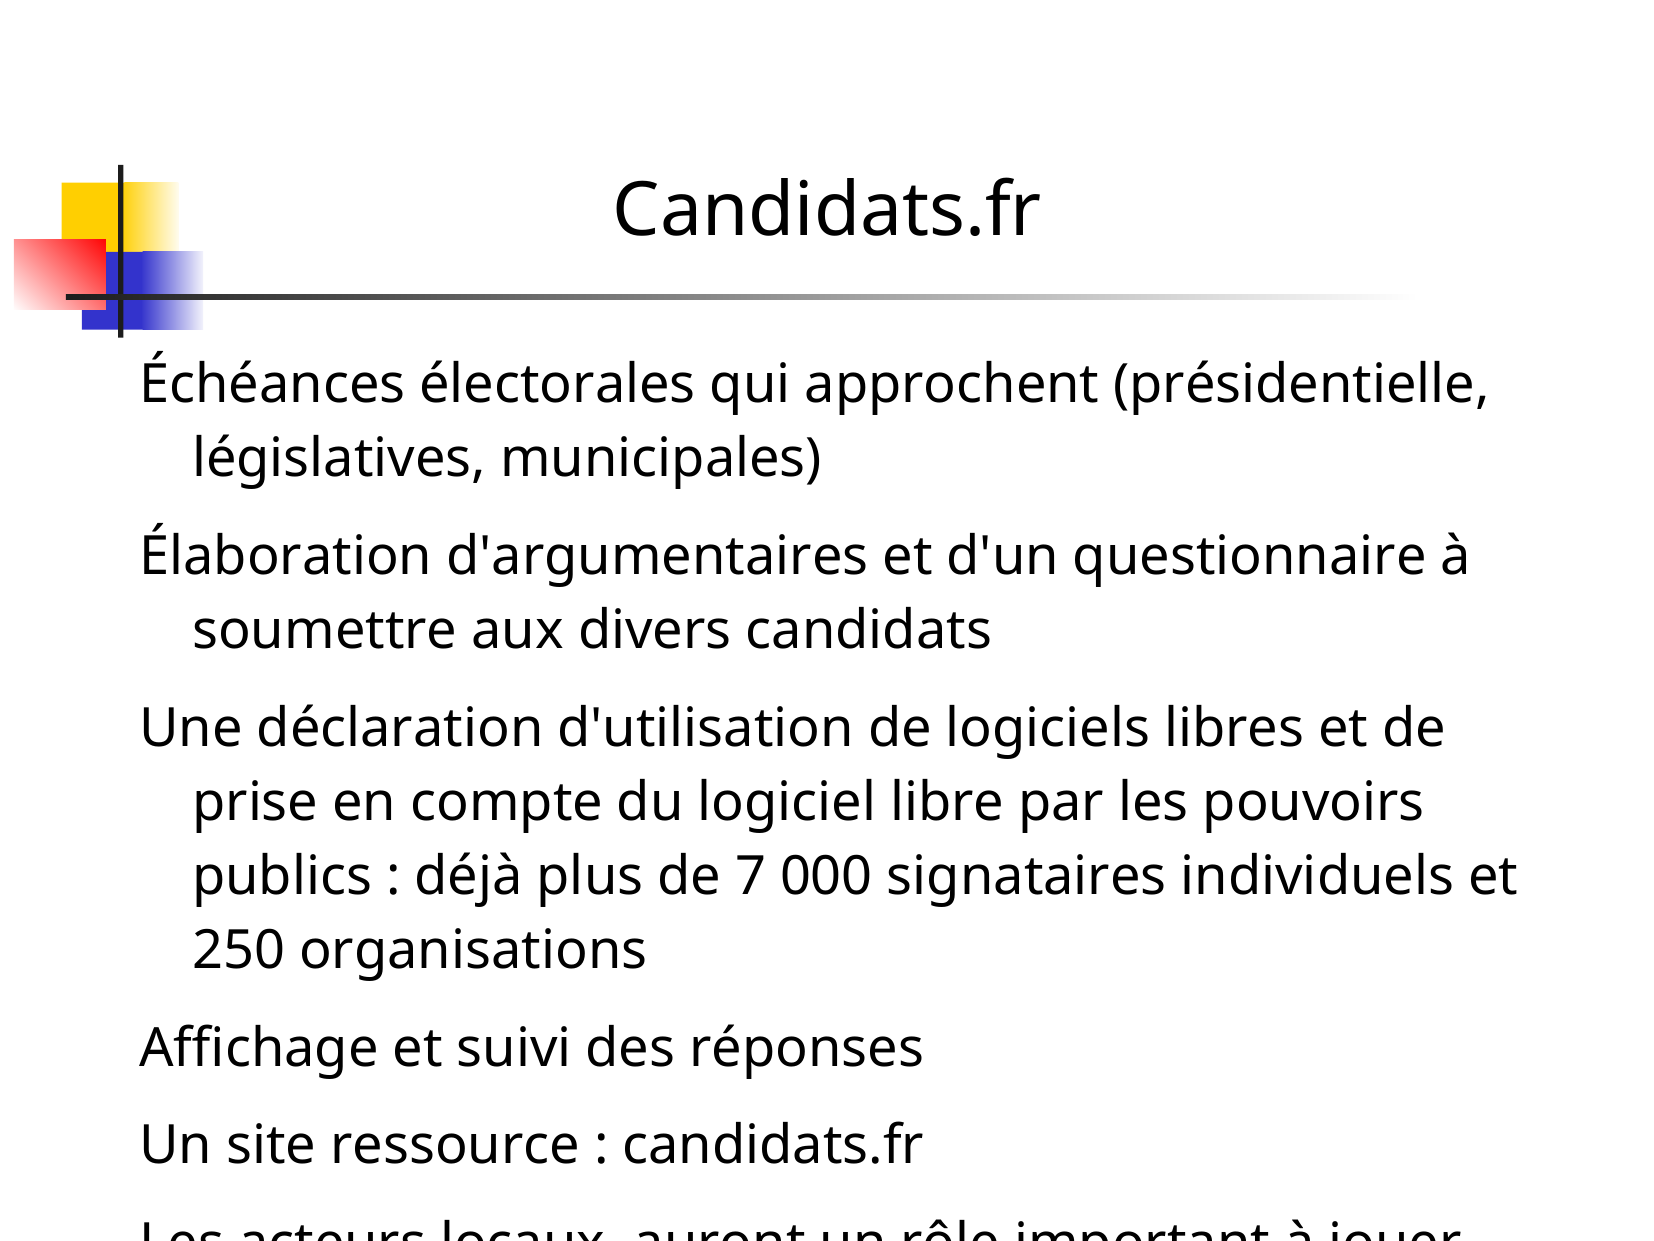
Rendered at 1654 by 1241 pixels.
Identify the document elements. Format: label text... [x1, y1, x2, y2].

list Échéances électorales qui approchent (présidentielle, législatives, municipales) Élaboration d'argumentaires et d'un questionnaire à soumettre aux divers candidats Une déclaration d'utilisation de logiciels libres et de prise en compte du logiciel libre par les pouvoirs publics : déjà plus de 7 000 signataires individuels et 250 organisations Affichage et suivi des réponses Un site ressource : candidats.fr Les acteurs locaux auront un rôle important à jouer [121, 344, 1534, 1241]
title Candidats.fr [121, 110, 1534, 303]
